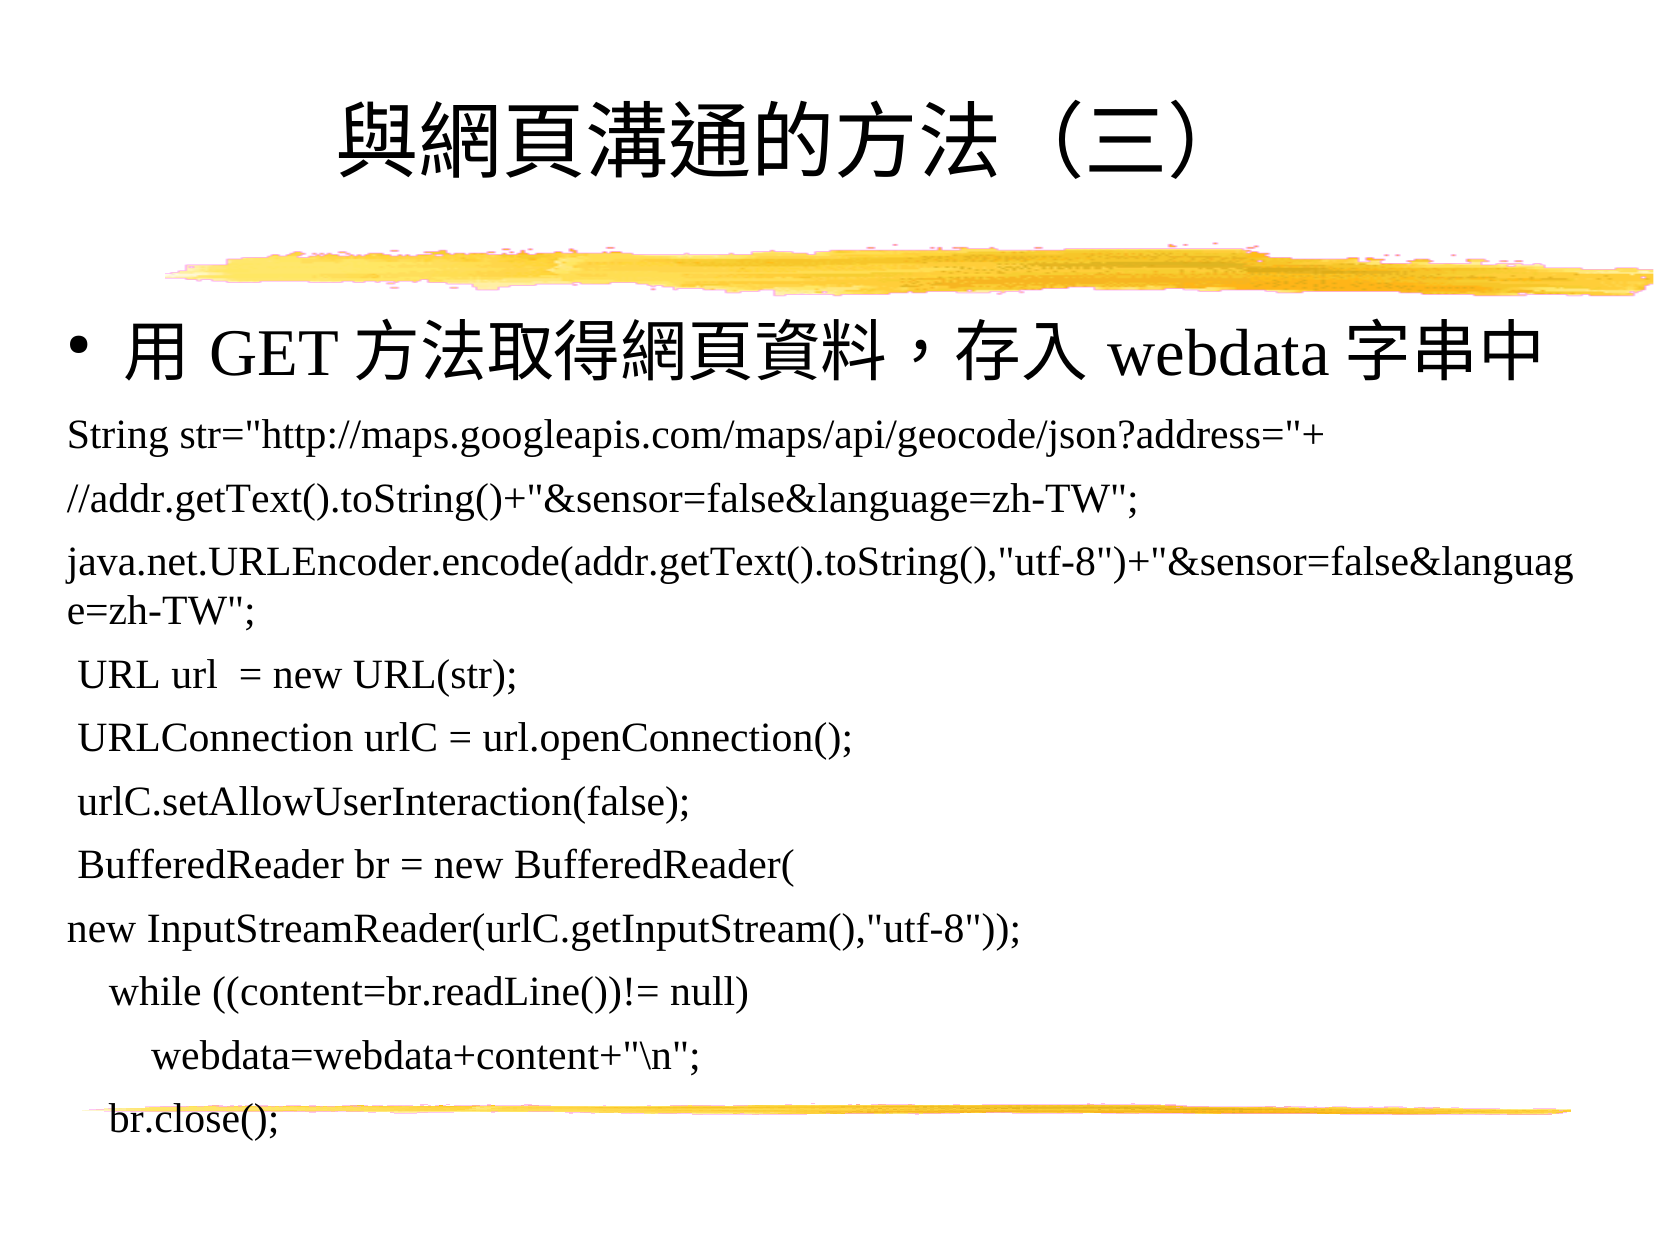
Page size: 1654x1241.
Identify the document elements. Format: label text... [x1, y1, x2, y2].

list 用GET方法取得網頁資料，存入webdata字串中 String str="http://maps.googleapis.com/maps/api/geocode/json?address="+ //addr.getText().toString()+"&sensor=false&language=zh-TW"; java.net.URLEncoder.encode(addr.getText().toString(),"utf-8")+"&sensor=false&language=zh-TW"; URL url = new URL(str); URLConnection urlC = url.openConnection(); urlC.setAllowUserInteraction(false); BufferedReader br = new BufferedReader( new InputStreamReader(urlC.getInputStream(),"utf-8")); while ((content=br.readLine())!= null) webdata=webdata+content+"\n"; br.close(); [66, 291, 1585, 1175]
picture [165, 237, 1654, 308]
title 與網頁溝通的方法（三） [76, 28, 1482, 235]
